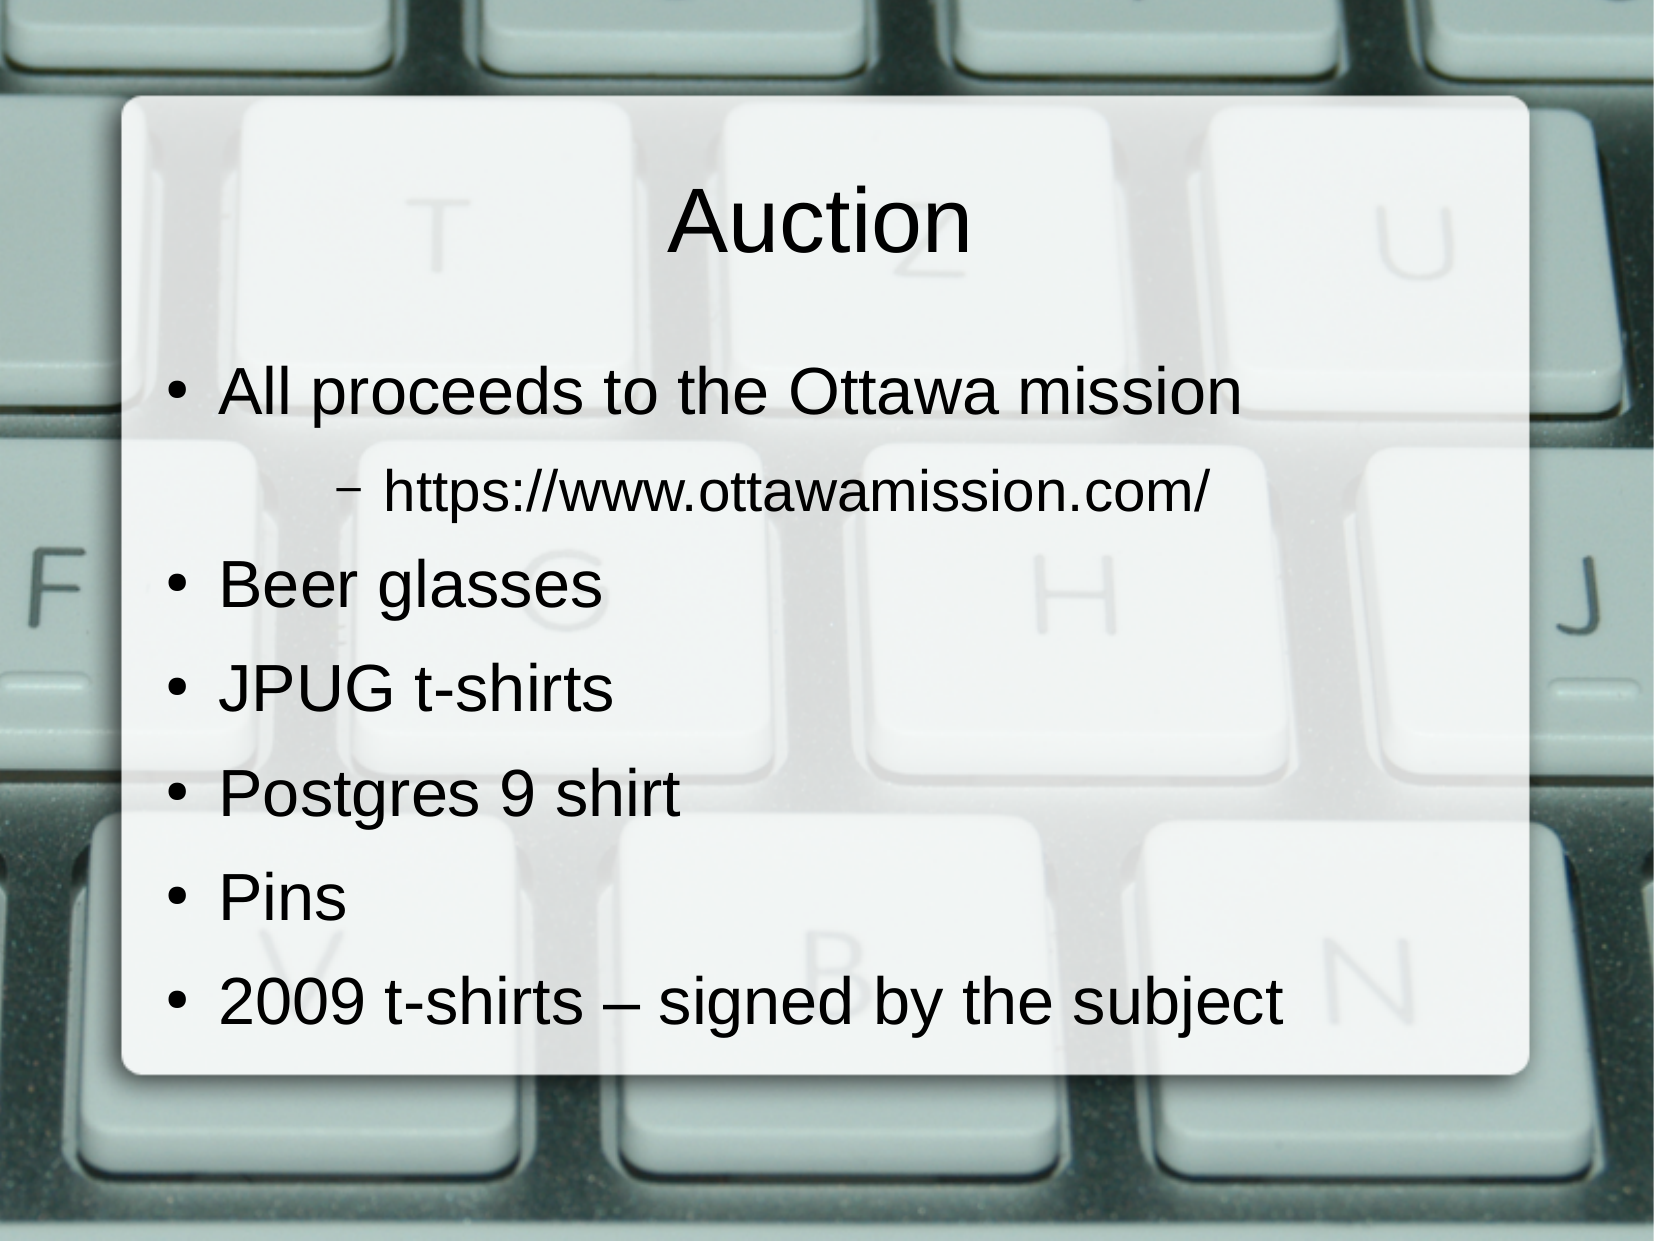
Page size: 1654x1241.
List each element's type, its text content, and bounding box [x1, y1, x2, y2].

list All proceeds to the Ottawa mission https://www.ottawamission.com/ Beer glasses JPUG t-shirts Postgres 9 shirt Pins 2009 t-shirts – signed by the subject [147, 354, 1506, 1049]
title Auction [135, 125, 1506, 318]
picture [0, 0, 1654, 1241]
